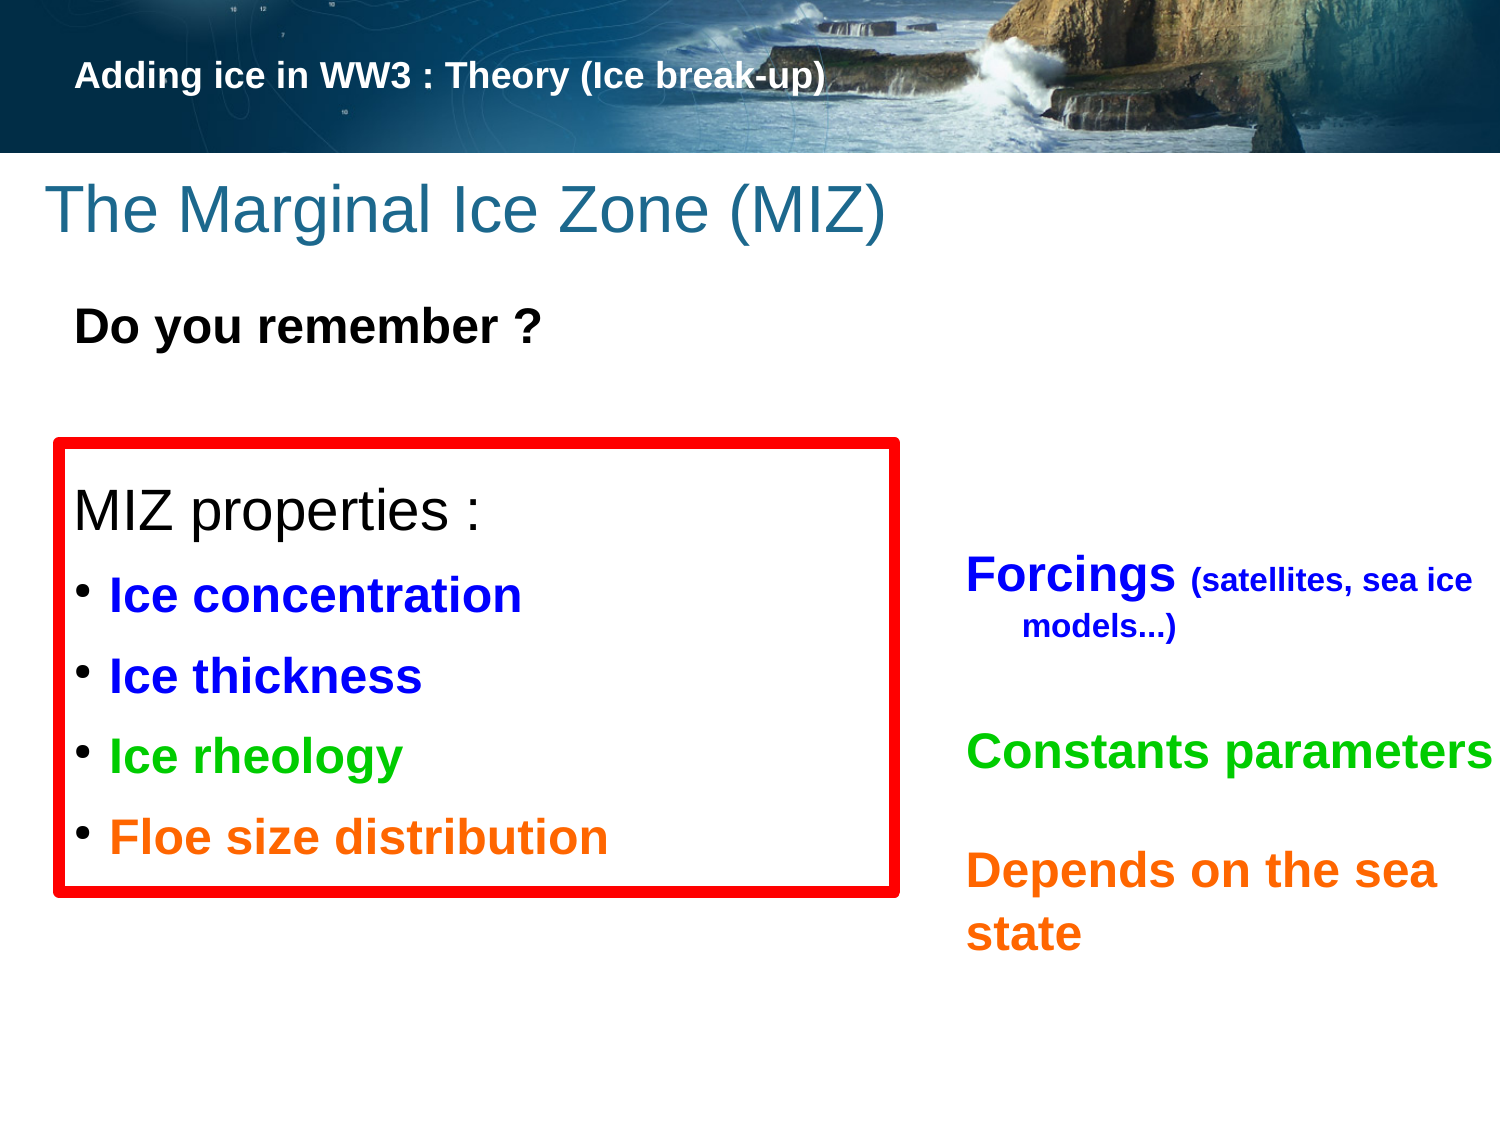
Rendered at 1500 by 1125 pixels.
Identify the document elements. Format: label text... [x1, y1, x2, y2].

text_box Forcings (satellites, sea ice models...) [915, 531, 1500, 649]
text_box Constants parameters [915, 708, 1500, 784]
text_box Depends on the sea state [915, 826, 1477, 965]
text_box MIZ properties : Ice concentration Ice thickness Ice rheology Floe size distribution [59, 461, 934, 1004]
title The Marginal Ice Zone (MIZ) [29, 118, 1214, 294]
picture [0, 0, 1500, 153]
title Adding ice in WW3 : Theory (Ice break-up) [59, 29, 857, 119]
text_box Do you remember ? [59, 293, 798, 369]
